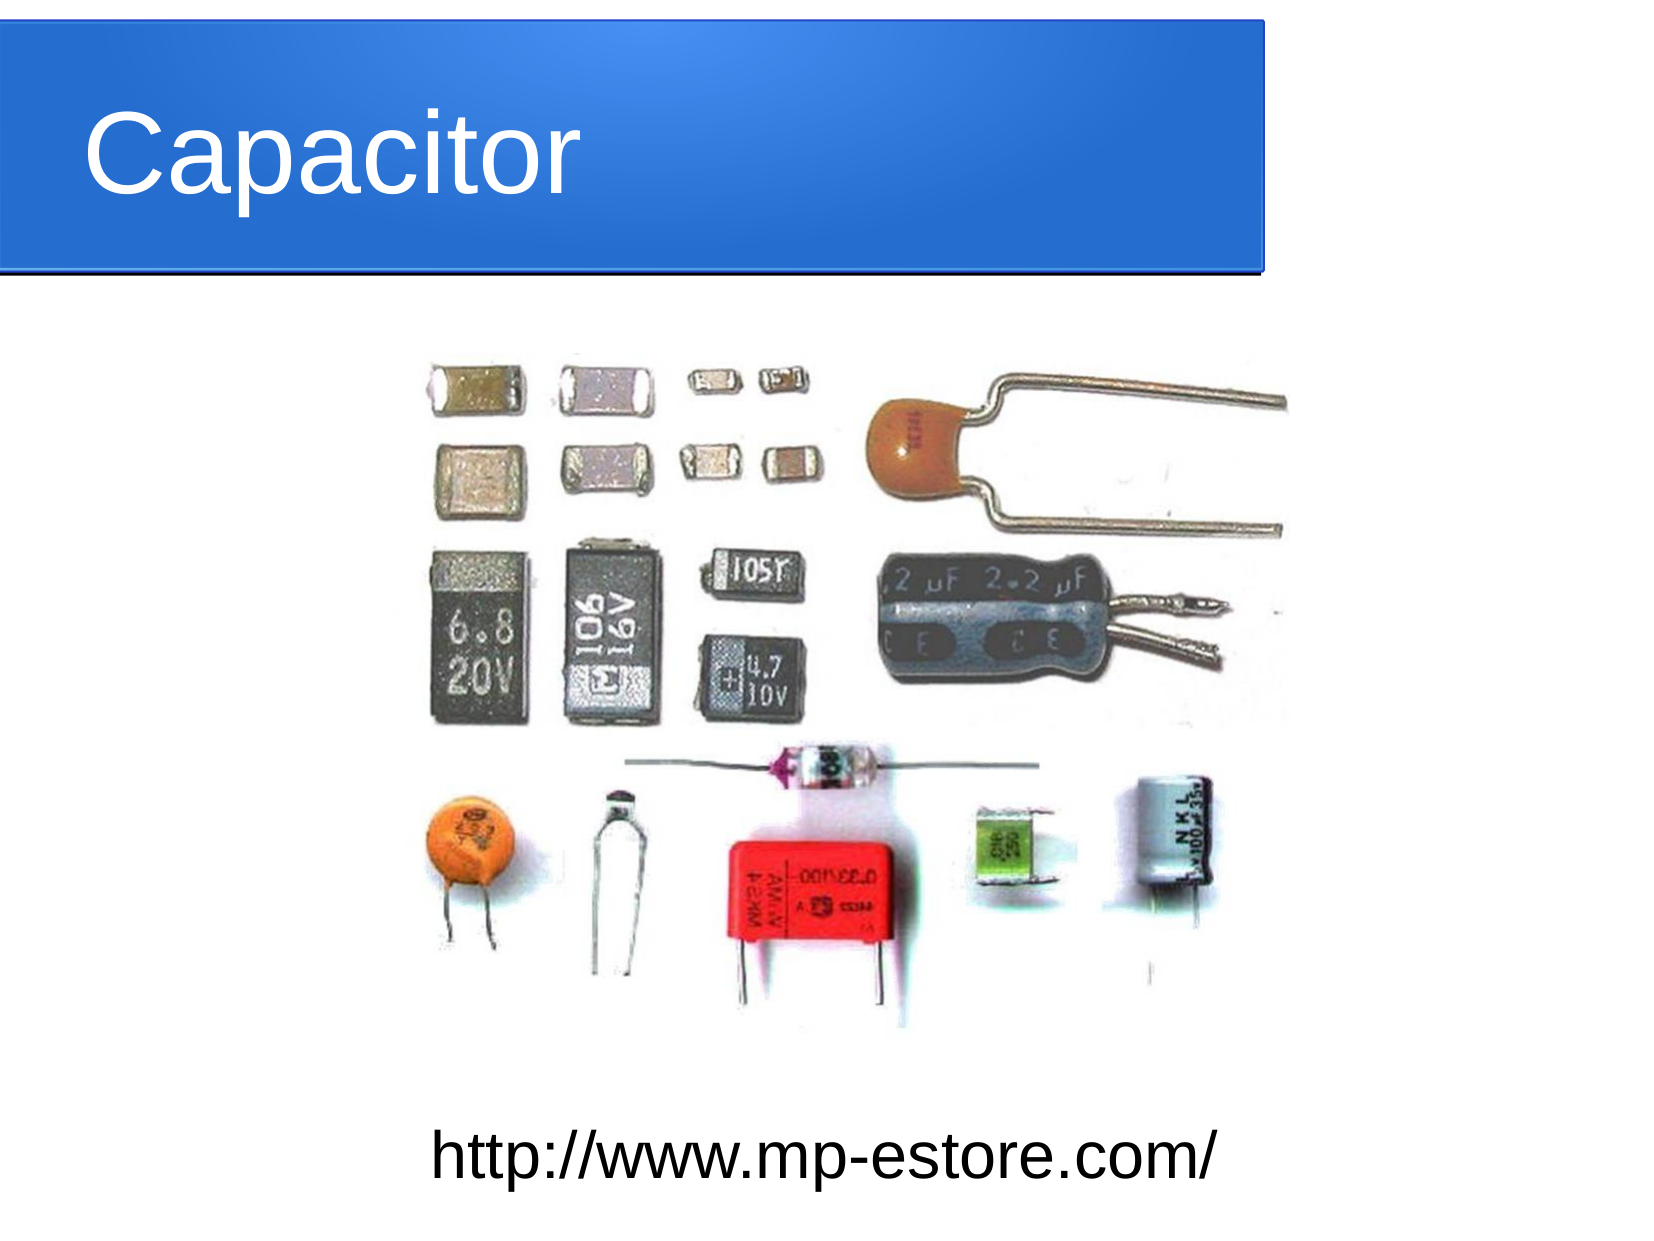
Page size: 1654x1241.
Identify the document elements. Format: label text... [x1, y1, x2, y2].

subtitle http://www.mp-estore.com/ [30, 1095, 1621, 1216]
title Capacitor [82, 49, 1250, 257]
picture [389, 353, 1290, 1041]
